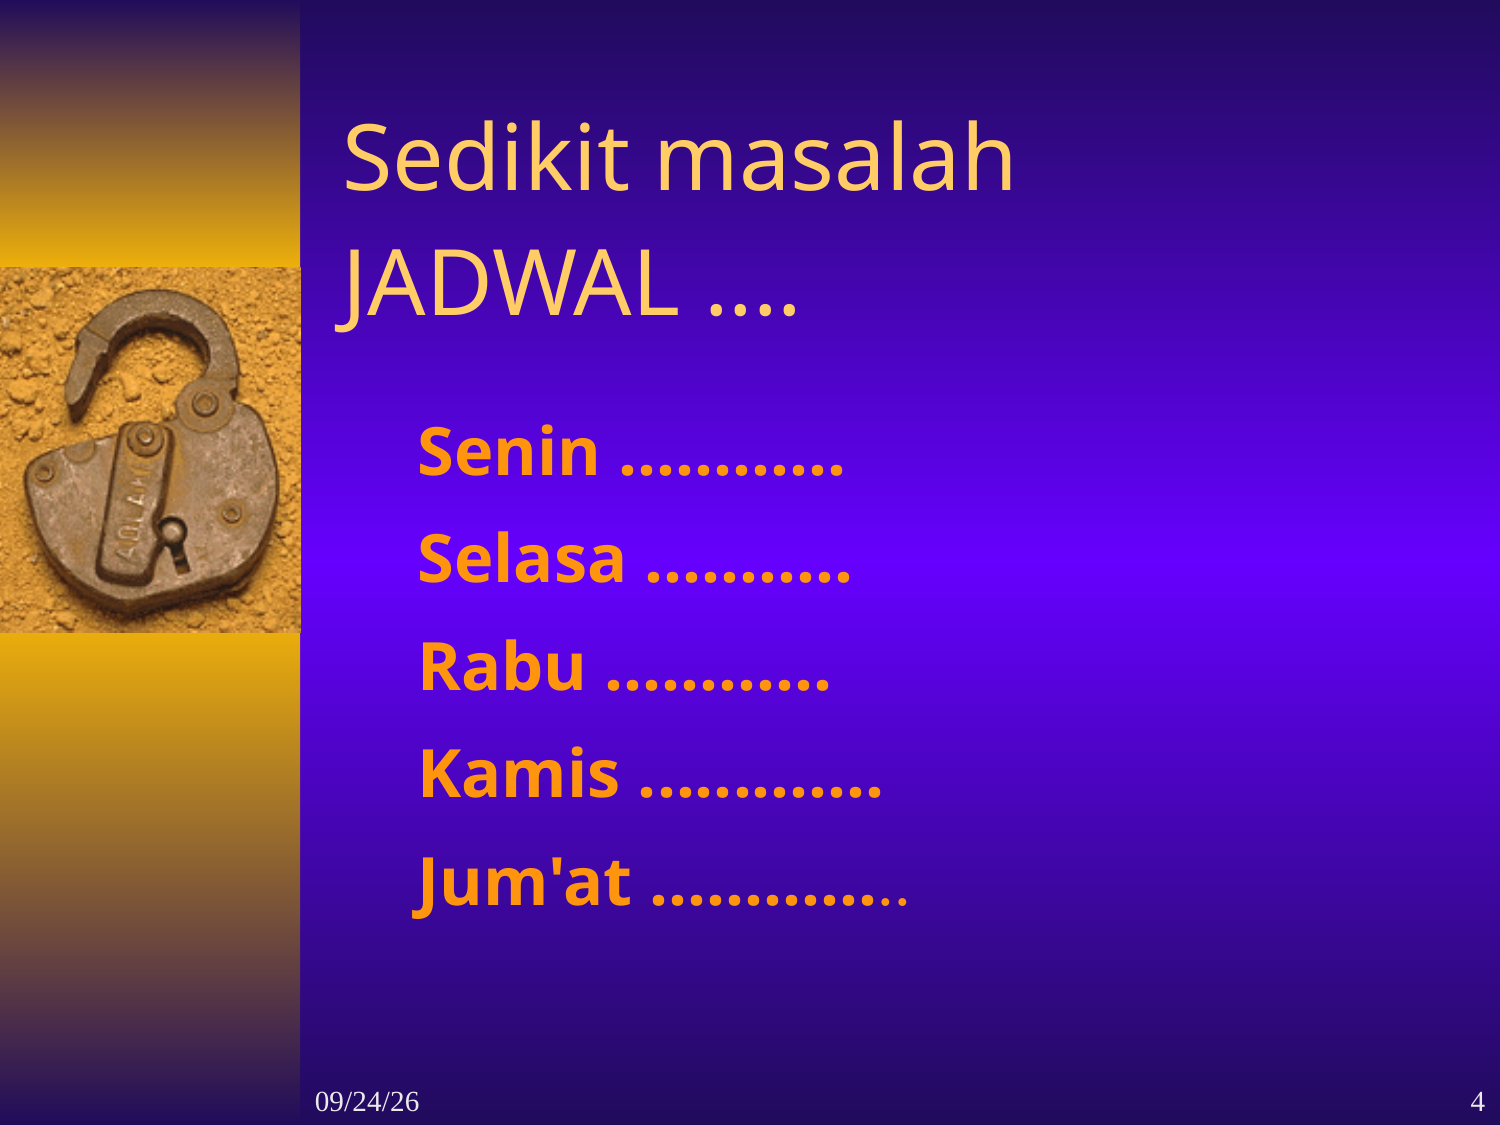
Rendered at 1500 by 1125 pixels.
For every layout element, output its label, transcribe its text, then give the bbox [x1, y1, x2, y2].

picture [0, 267, 301, 633]
title Sedikit masalah JADWAL .... [342, 51, 1480, 384]
subtitle Senin ............ Selasa ........... Rabu ............ Kamis ............. Jum'at .............. [417, 413, 1406, 916]
